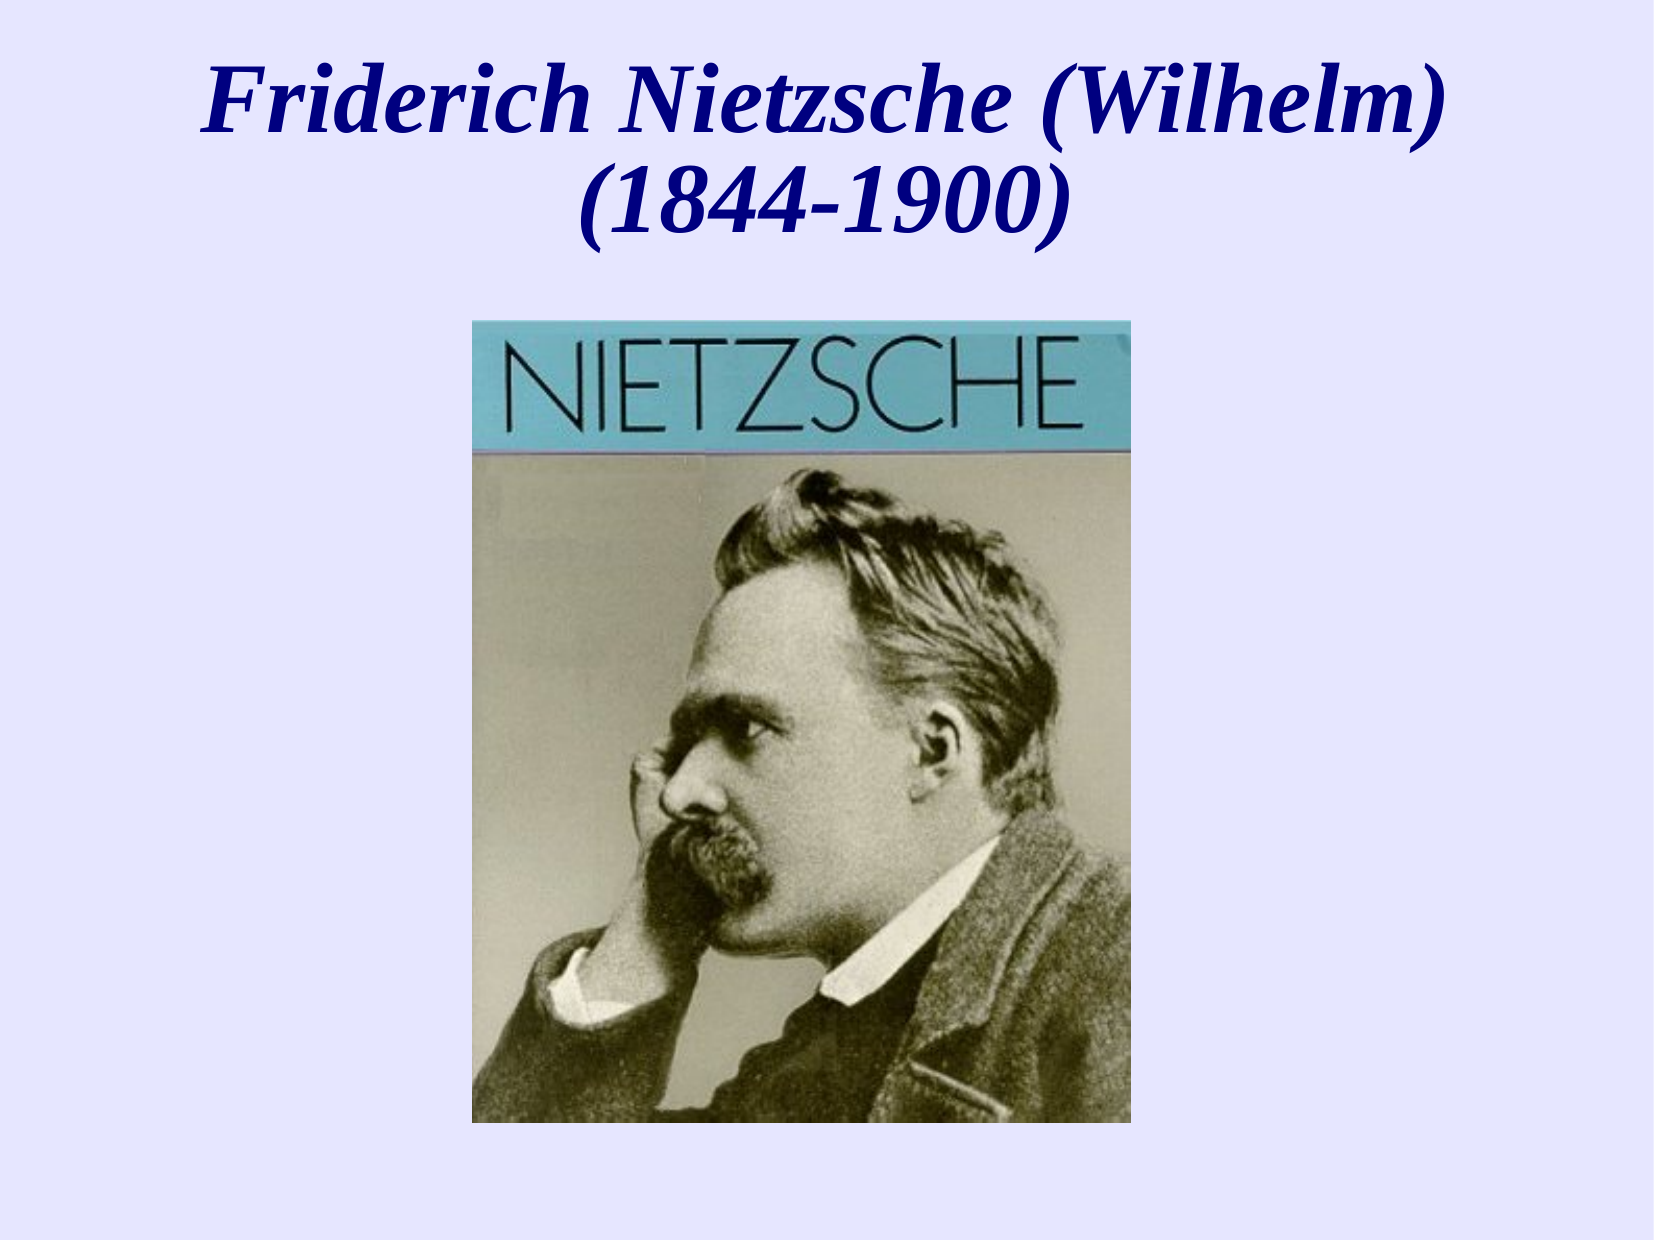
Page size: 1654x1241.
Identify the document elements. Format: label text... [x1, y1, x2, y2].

title Friderich Nietzsche (Wilhelm) (1844-1900)‏ [82, 49, 1570, 257]
picture [472, 320, 1131, 1123]
